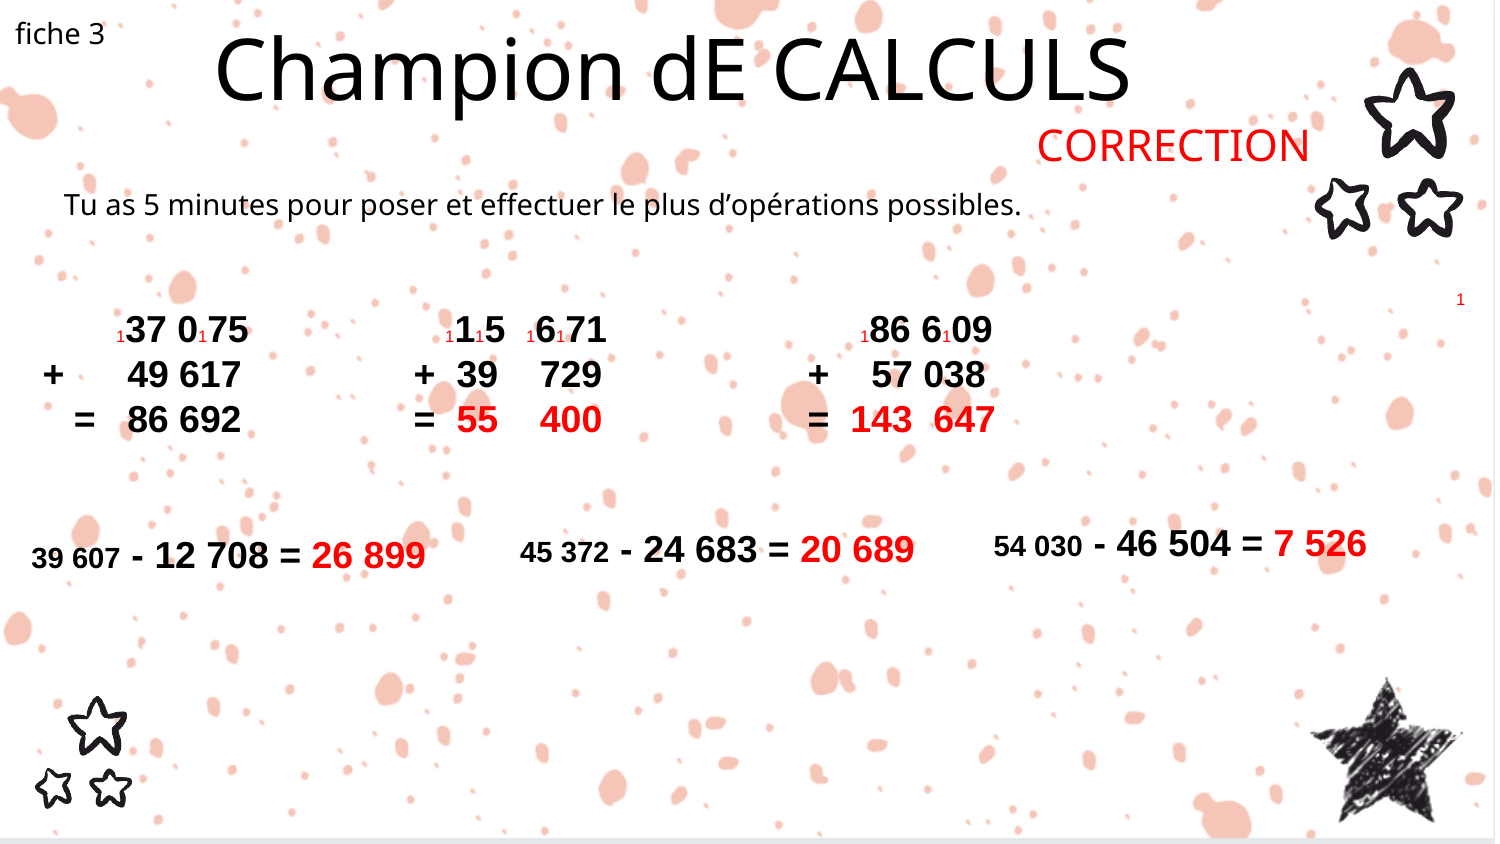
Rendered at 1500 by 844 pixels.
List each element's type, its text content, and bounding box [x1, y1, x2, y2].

text_box 137 0175 + 49 617 = 86 692 [27, 289, 398, 457]
text_box 186 6109 + 57 038 = 143 647 [792, 289, 1308, 457]
picture [0, 66, 1495, 844]
picture [1282, 0, 1495, 103]
text_box 54 030 - 46 504 = 7 526 [962, 503, 1451, 580]
text_box 1115 16171 + 39 729 = 55 400 [398, 289, 792, 457]
text_box 1 [1441, 274, 1480, 325]
text_box fiche 3 [0, 0, 721, 66]
text_box CORRECTION [1021, 103, 1500, 187]
text_box 39 607 - 12 708 = 26 899 [0, 516, 489, 592]
text_box 45 372 - 24 683 = 20 689 [488, 509, 978, 586]
text_box Tu as 5 minutes pour poser et effectuer le plus d’opérations possibles. [48, 171, 1297, 237]
text_box Champion dE CALCULS [198, 0, 1399, 134]
